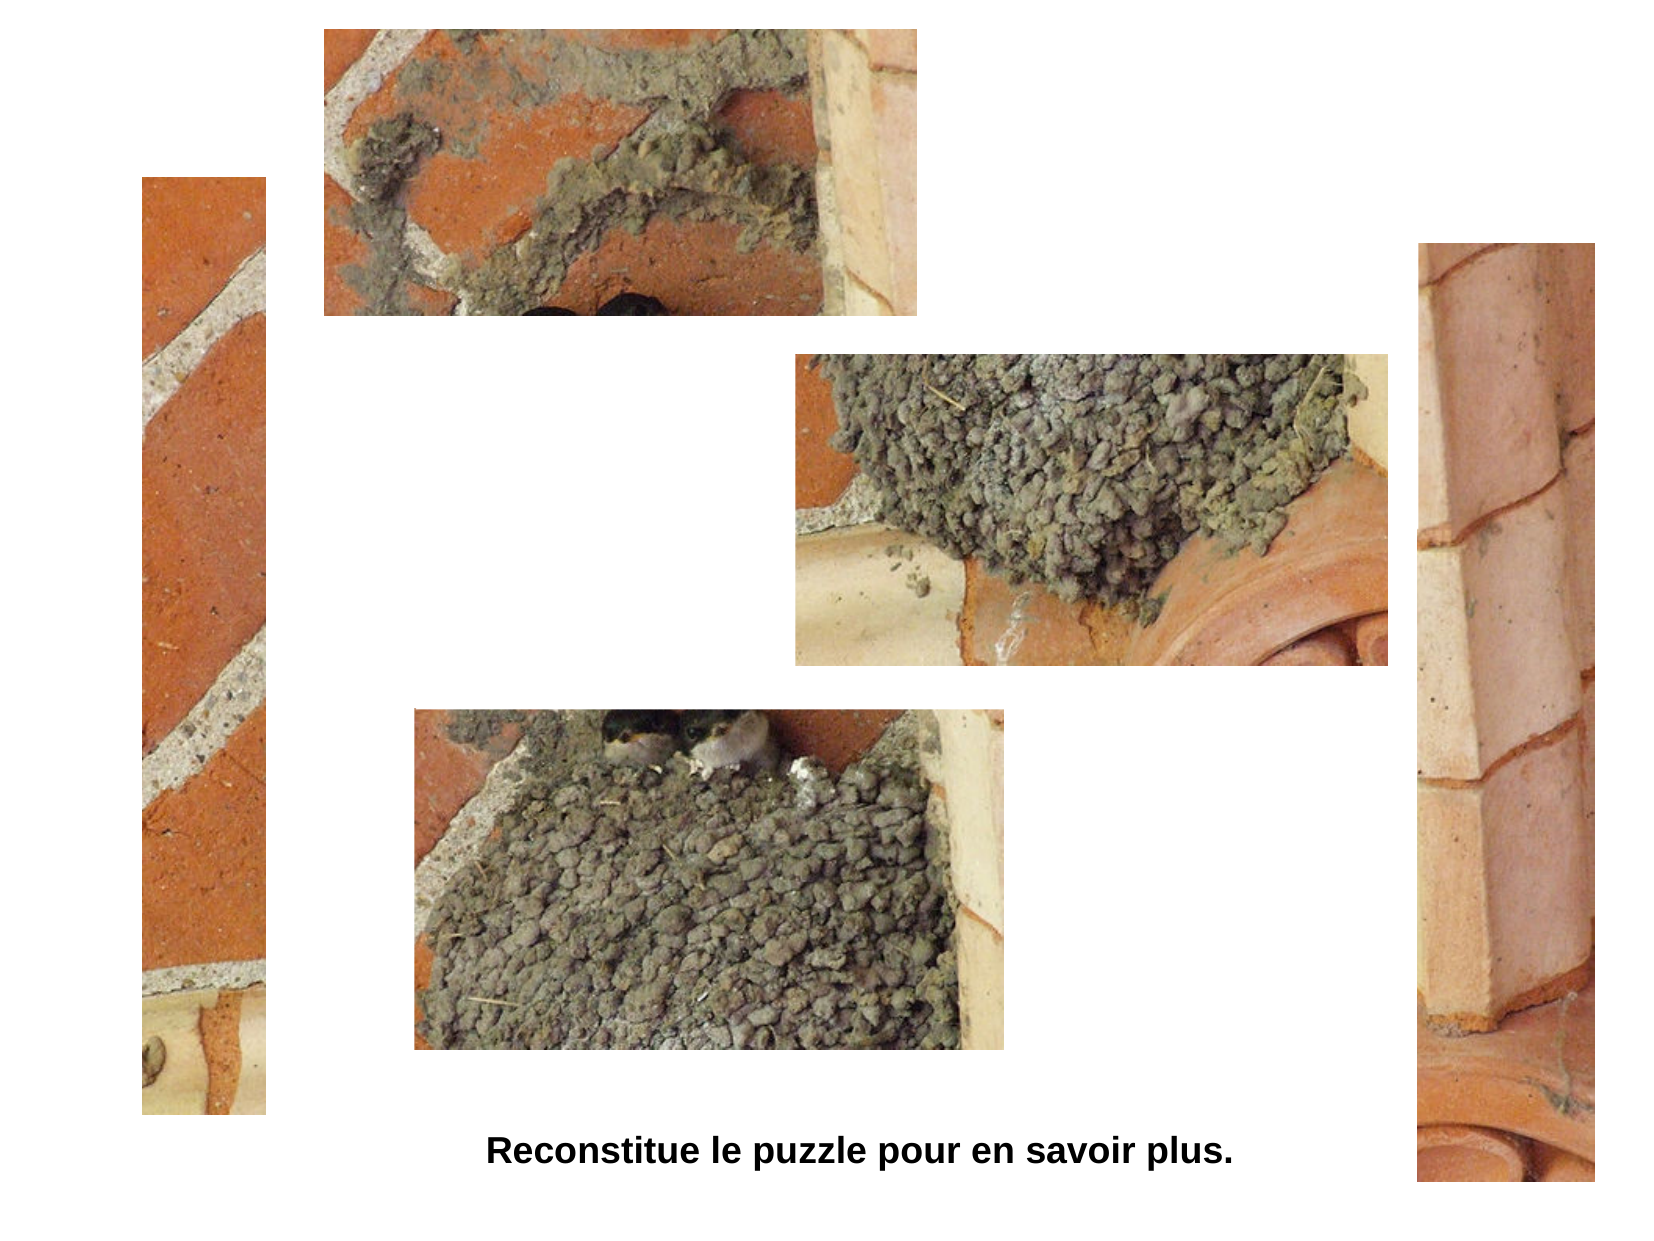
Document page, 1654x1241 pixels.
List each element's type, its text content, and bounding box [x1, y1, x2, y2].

text_box Reconstitue le puzzle pour en savoir plus. [471, 1122, 1270, 1181]
picture [142, 177, 266, 1115]
picture [1417, 243, 1595, 1182]
picture [324, 29, 917, 316]
picture [794, 354, 1388, 666]
picture [413, 708, 1004, 1050]
